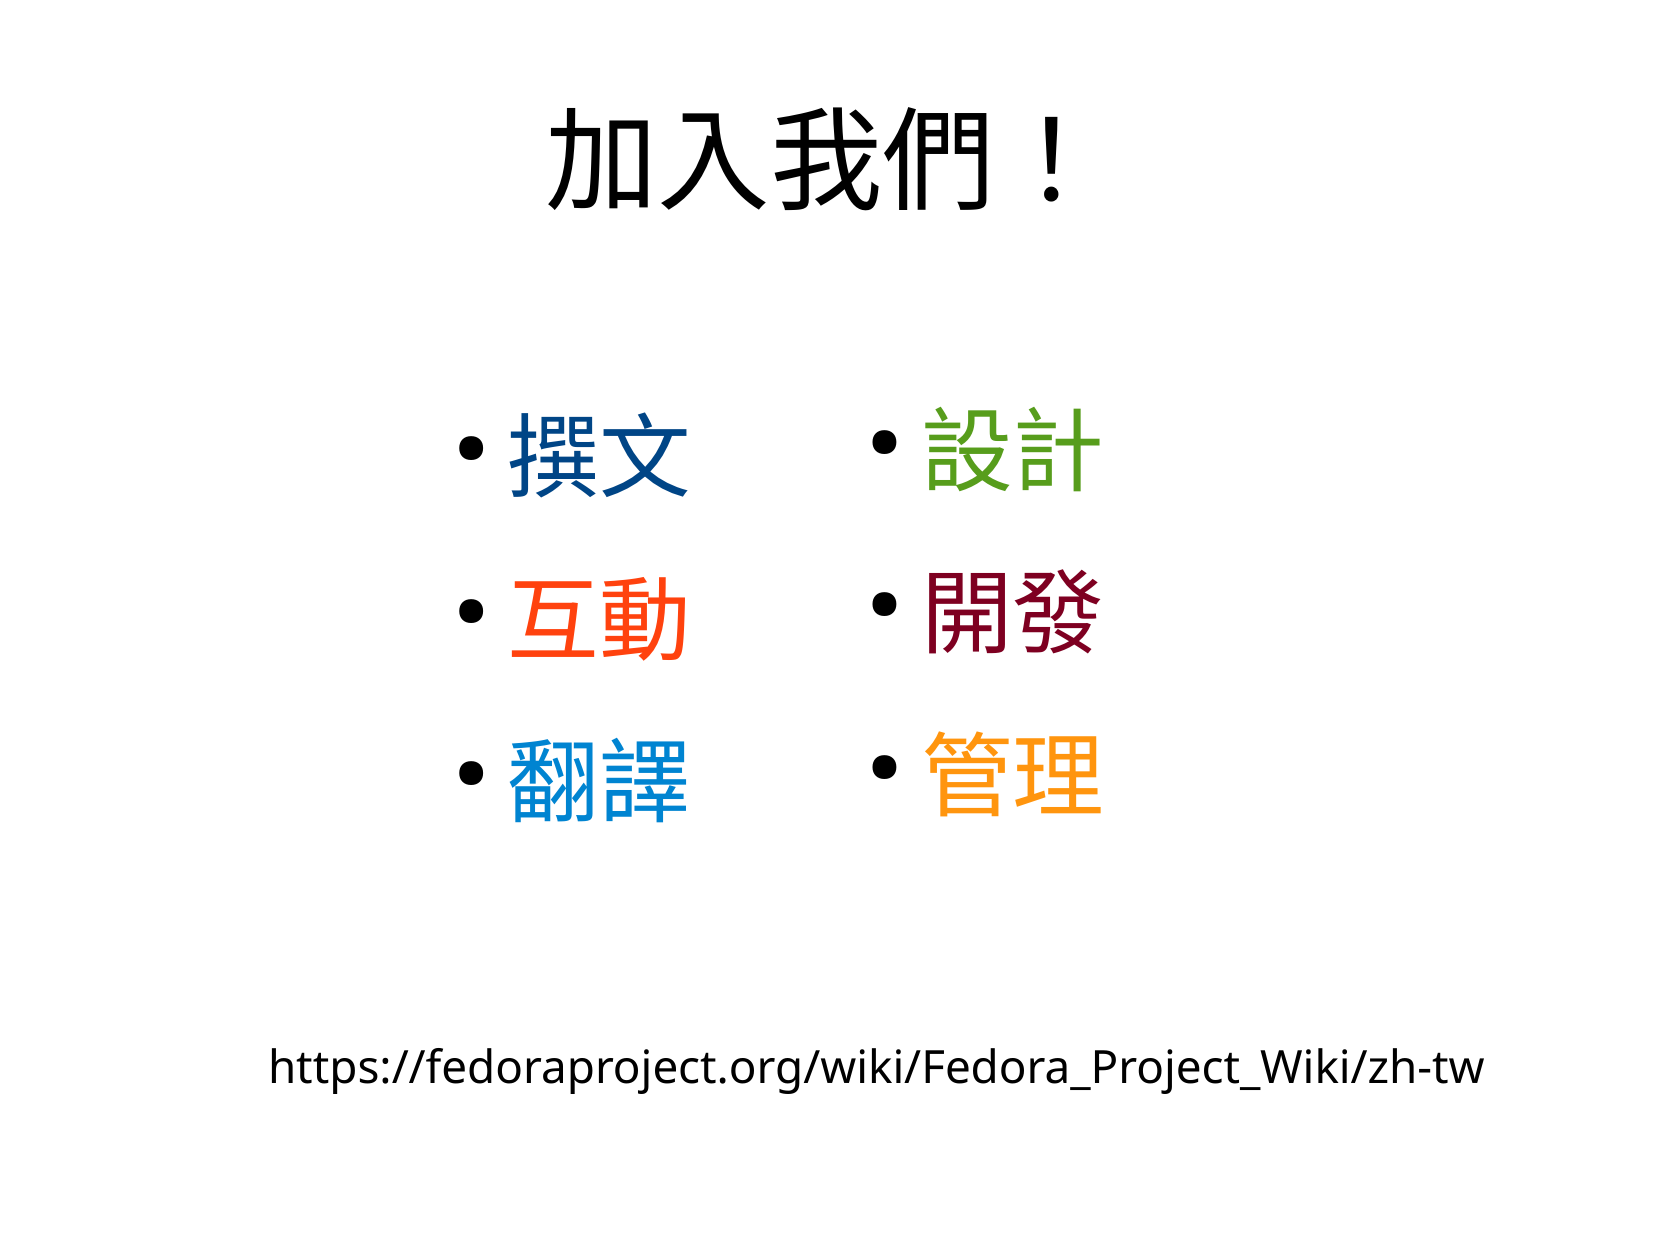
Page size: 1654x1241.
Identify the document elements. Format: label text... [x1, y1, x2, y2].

list 撰文 互動 翻譯 [437, 384, 850, 1027]
list 設計 開發 管理 [850, 377, 1229, 1027]
text_box https://fedoraproject.org/wiki/Fedora_Project_Wiki/zh-tw [253, 1027, 1449, 1096]
title 加入我們！ [82, 49, 1571, 257]
